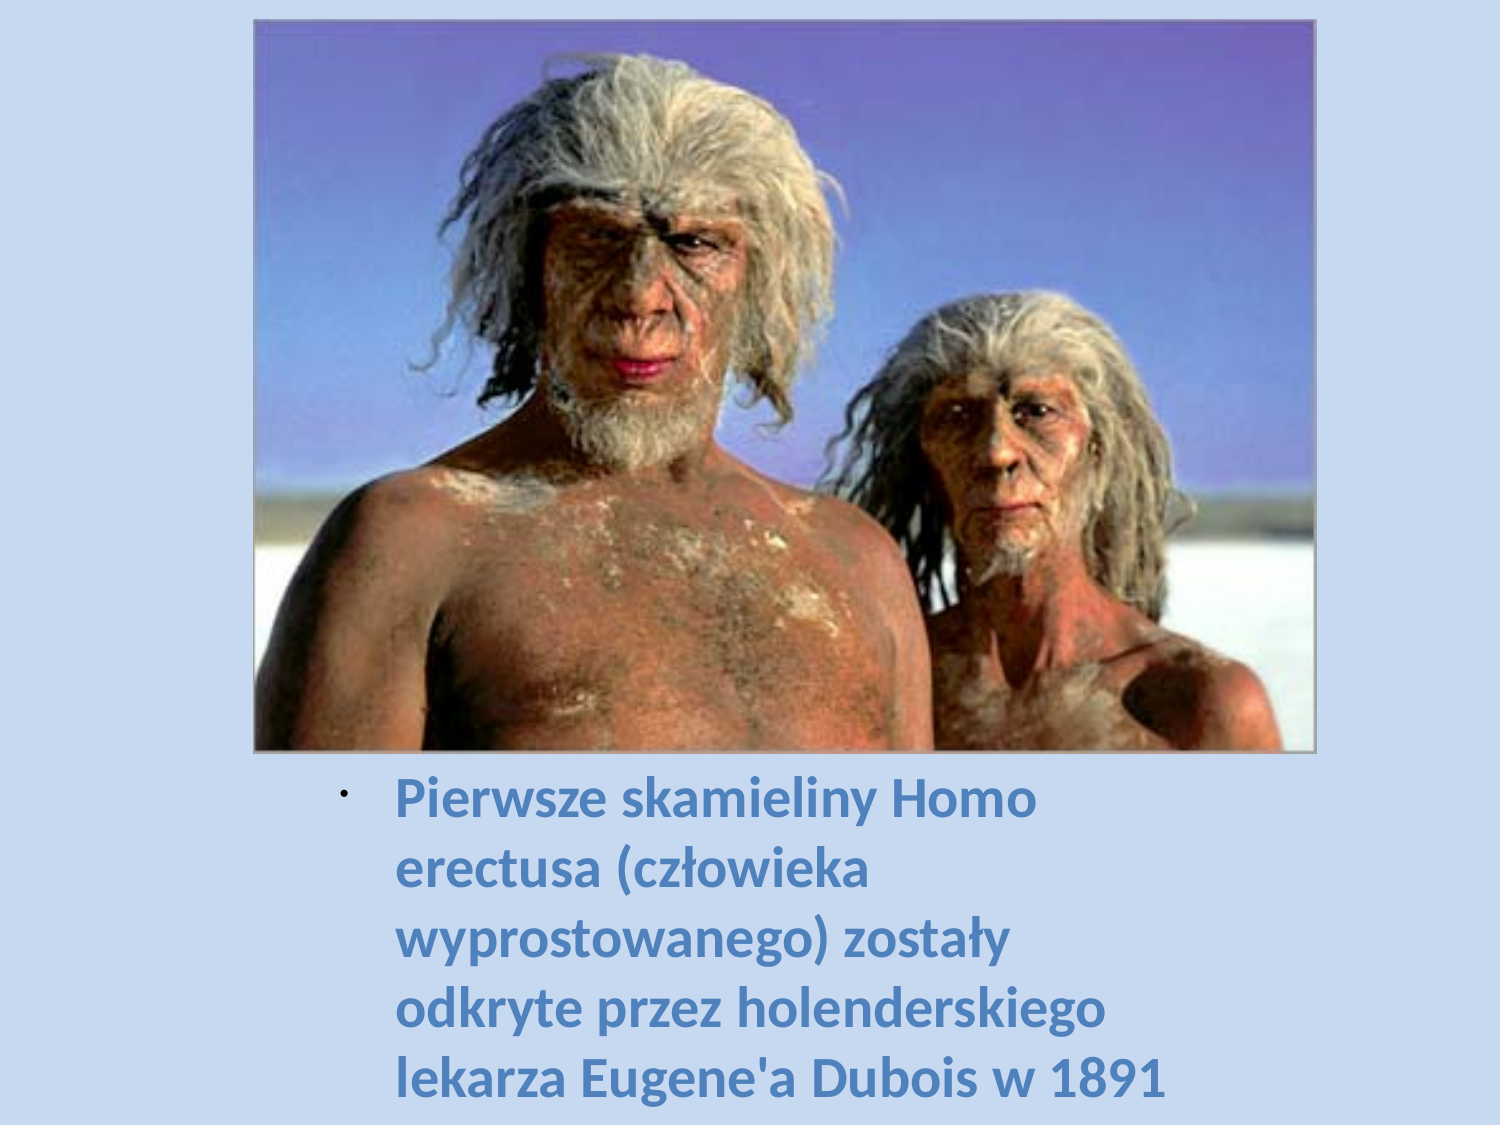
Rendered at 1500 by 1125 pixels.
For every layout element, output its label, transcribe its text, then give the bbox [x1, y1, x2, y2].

picture [253, 19, 1317, 754]
list Pierwsze skamieliny Homo erectusa (człowieka wyprostowanego) zostały odkryte przez holenderskiego lekarza Eugene'a Dubois w 1891 roku na indonezyjskiej wyspie Jawie. [324, 754, 1225, 1013]
